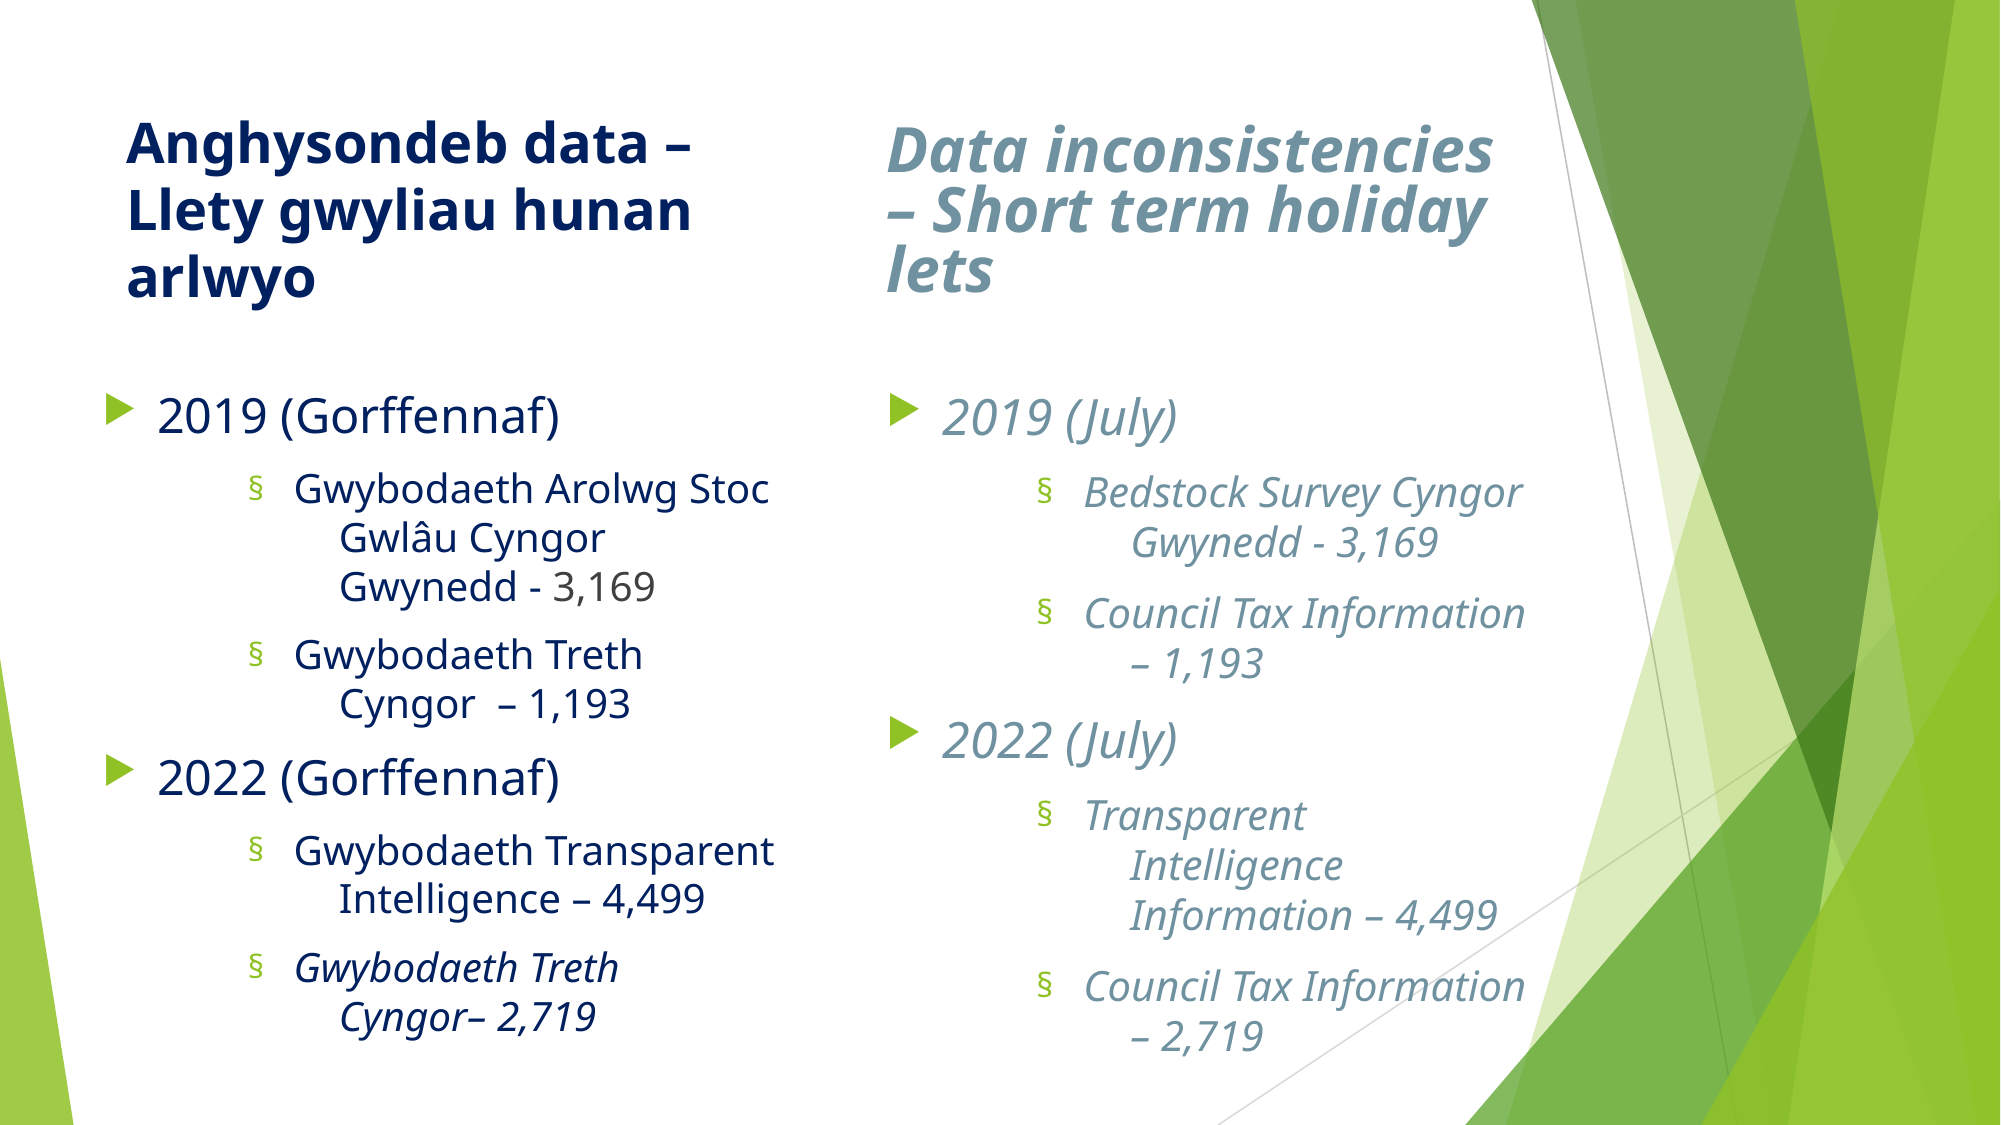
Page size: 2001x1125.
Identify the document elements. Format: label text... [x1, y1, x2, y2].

list 2019 (Gorffennaf) Gwybodaeth Arolwg Stoc Gwlâu Cyngor Gwynedd - 3,169 Gwybodaeth Treth Cyngor – 1,193 2022 (Gorffennaf) Gwybodaeth Transparent Intelligence – 4,499 Gwybodaeth Treth Cyngor– 2,719 [87, 377, 793, 1093]
text_box Data inconsistencies – Short term holiday lets [871, 117, 1522, 335]
title Anghysondeb data – Llety gwyliau hunan arlwyo [111, 99, 793, 317]
text_box 2019 (July) Bedstock Survey Cyngor Gwynedd - 3,169 Council Tax Information – 1,193 2022 (July) Transparent Intelligence Information – 4,499 Council Tax Information – 2,719 [871, 377, 1544, 1093]
